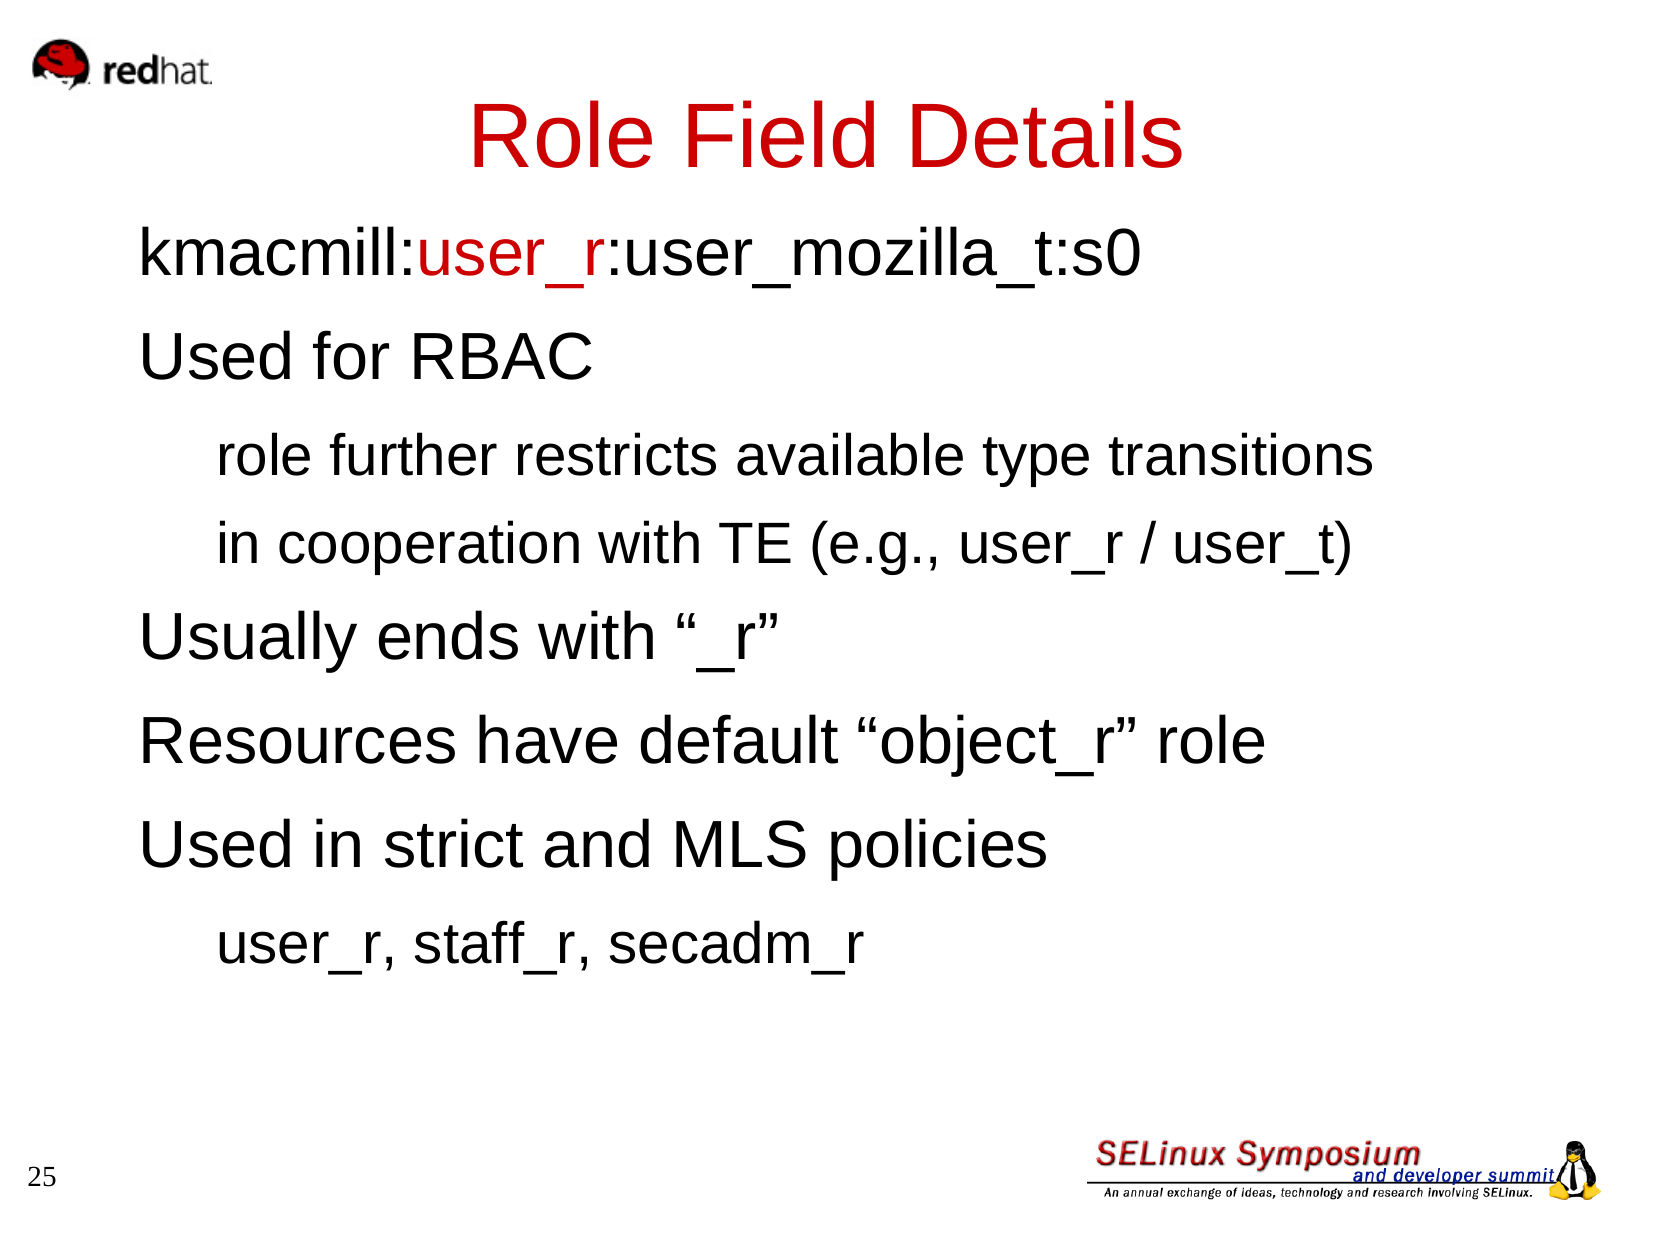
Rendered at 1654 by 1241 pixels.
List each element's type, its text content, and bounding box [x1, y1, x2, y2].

title Role Field Details [121, 55, 1534, 214]
picture [1087, 1135, 1613, 1200]
list kmacmill:user_r:user_mozilla_t:s0 Used for RBAC role further restricts available type transitions in cooperation with TE (e.g., user_r / user_t) Usually ends with “_r” Resources have default “object_r” role Used in strict and MLS policies user_r, staff_r, secadm_r [121, 214, 1534, 1163]
picture [31, 37, 212, 98]
